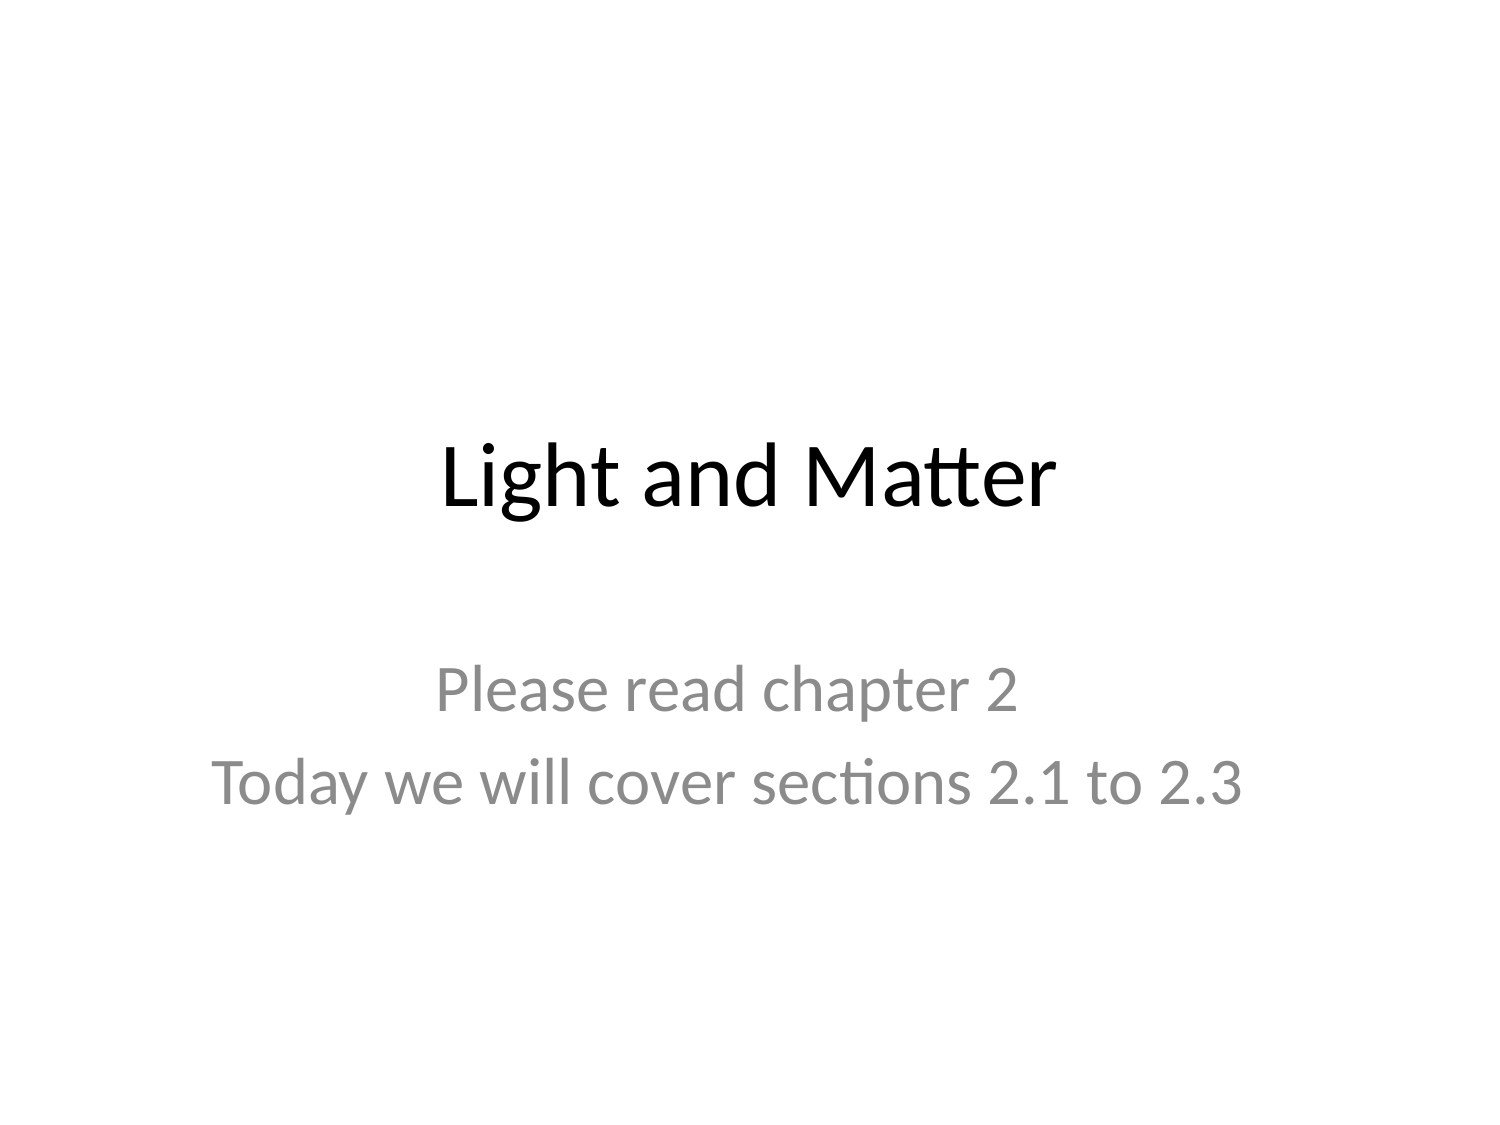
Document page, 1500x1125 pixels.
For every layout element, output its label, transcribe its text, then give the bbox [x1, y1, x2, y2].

title Light and Matter [112, 349, 1388, 591]
subtitle Please read chapter 2 Today we will cover sections 2.1 to 2.3 [67, 637, 1388, 925]
